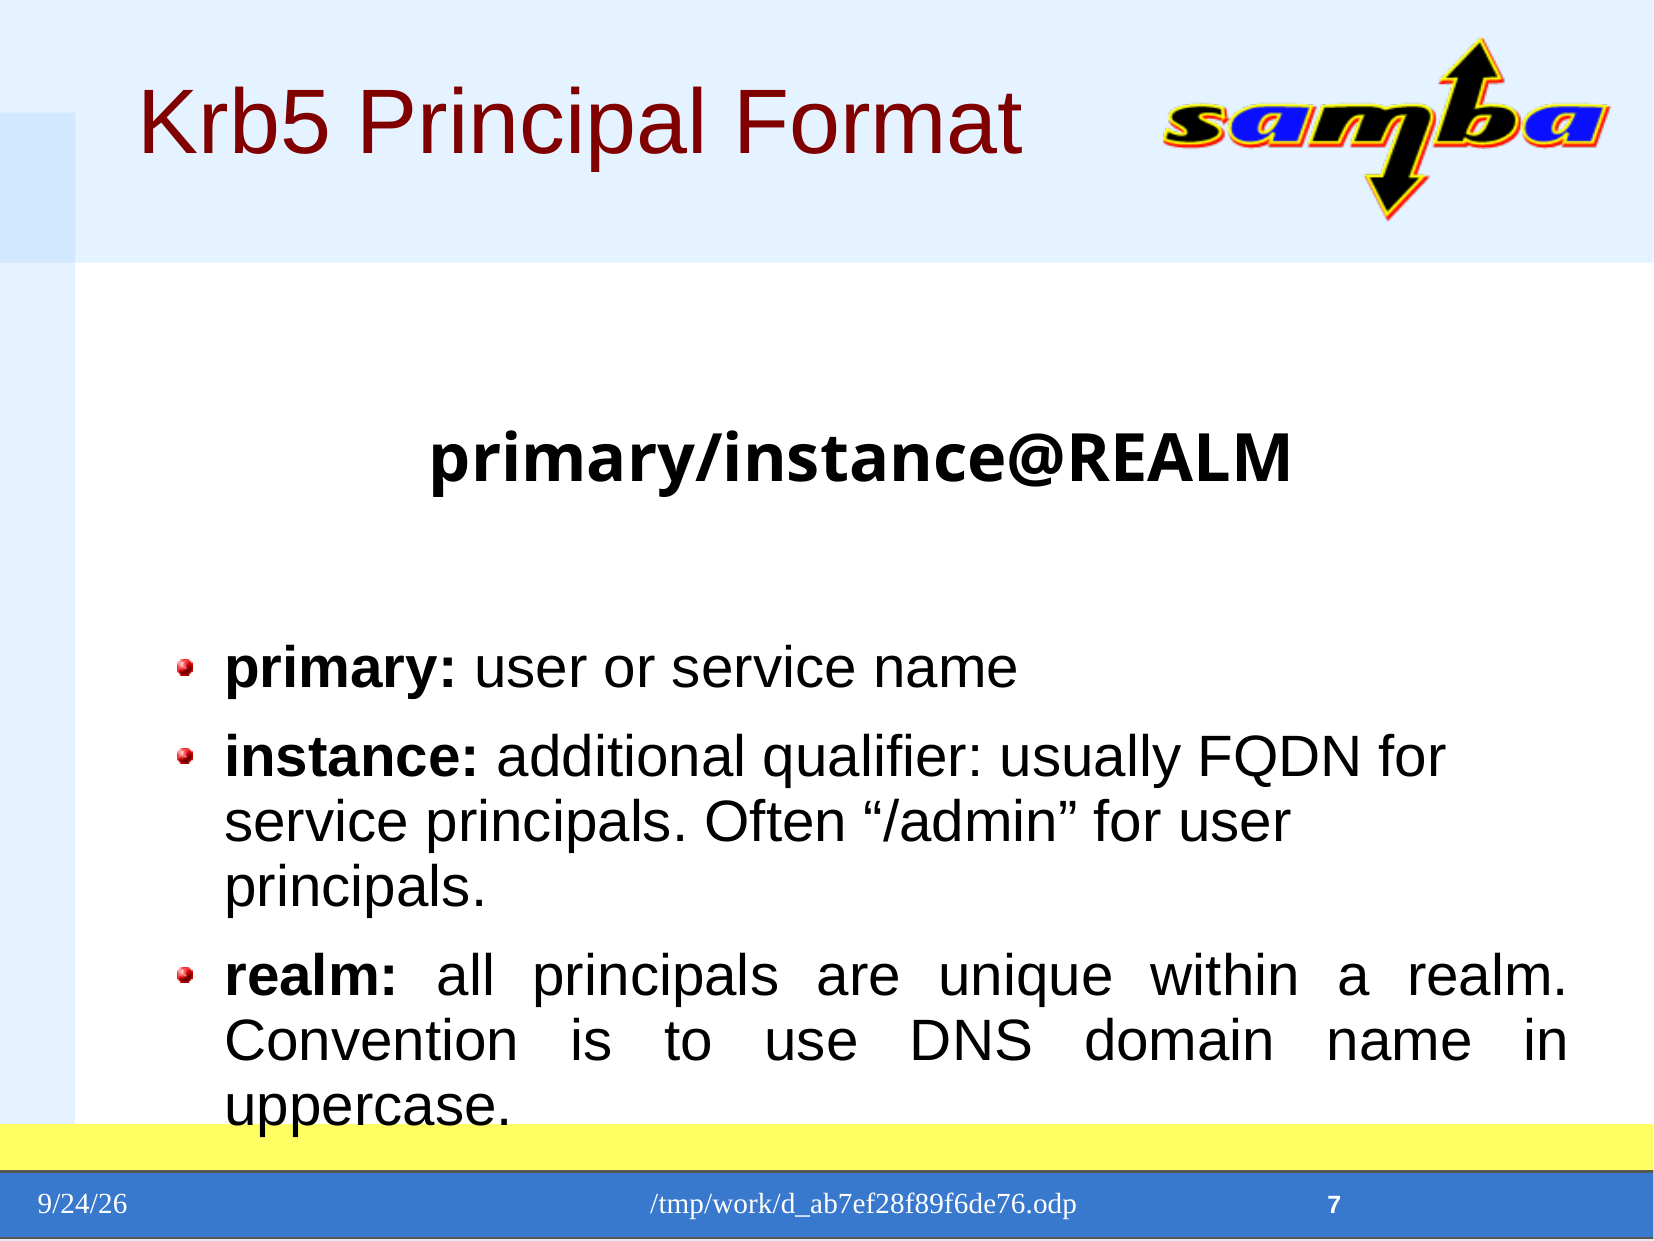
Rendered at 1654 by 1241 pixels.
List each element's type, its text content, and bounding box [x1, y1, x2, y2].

picture [1163, 37, 1613, 225]
title Krb5 Principal Format [0, 0, 1163, 245]
picture [0, 1124, 1654, 1241]
list primary/instance@REALM primary: user or service name instance: additional qualifier: usually FQDN for service principals. Often “/admin” for user principals. realm: all principals are unique within a realm. Convention is to use DNS domain name in uppercase. [82, 290, 1571, 1073]
picture [793, 1227, 799, 1238]
